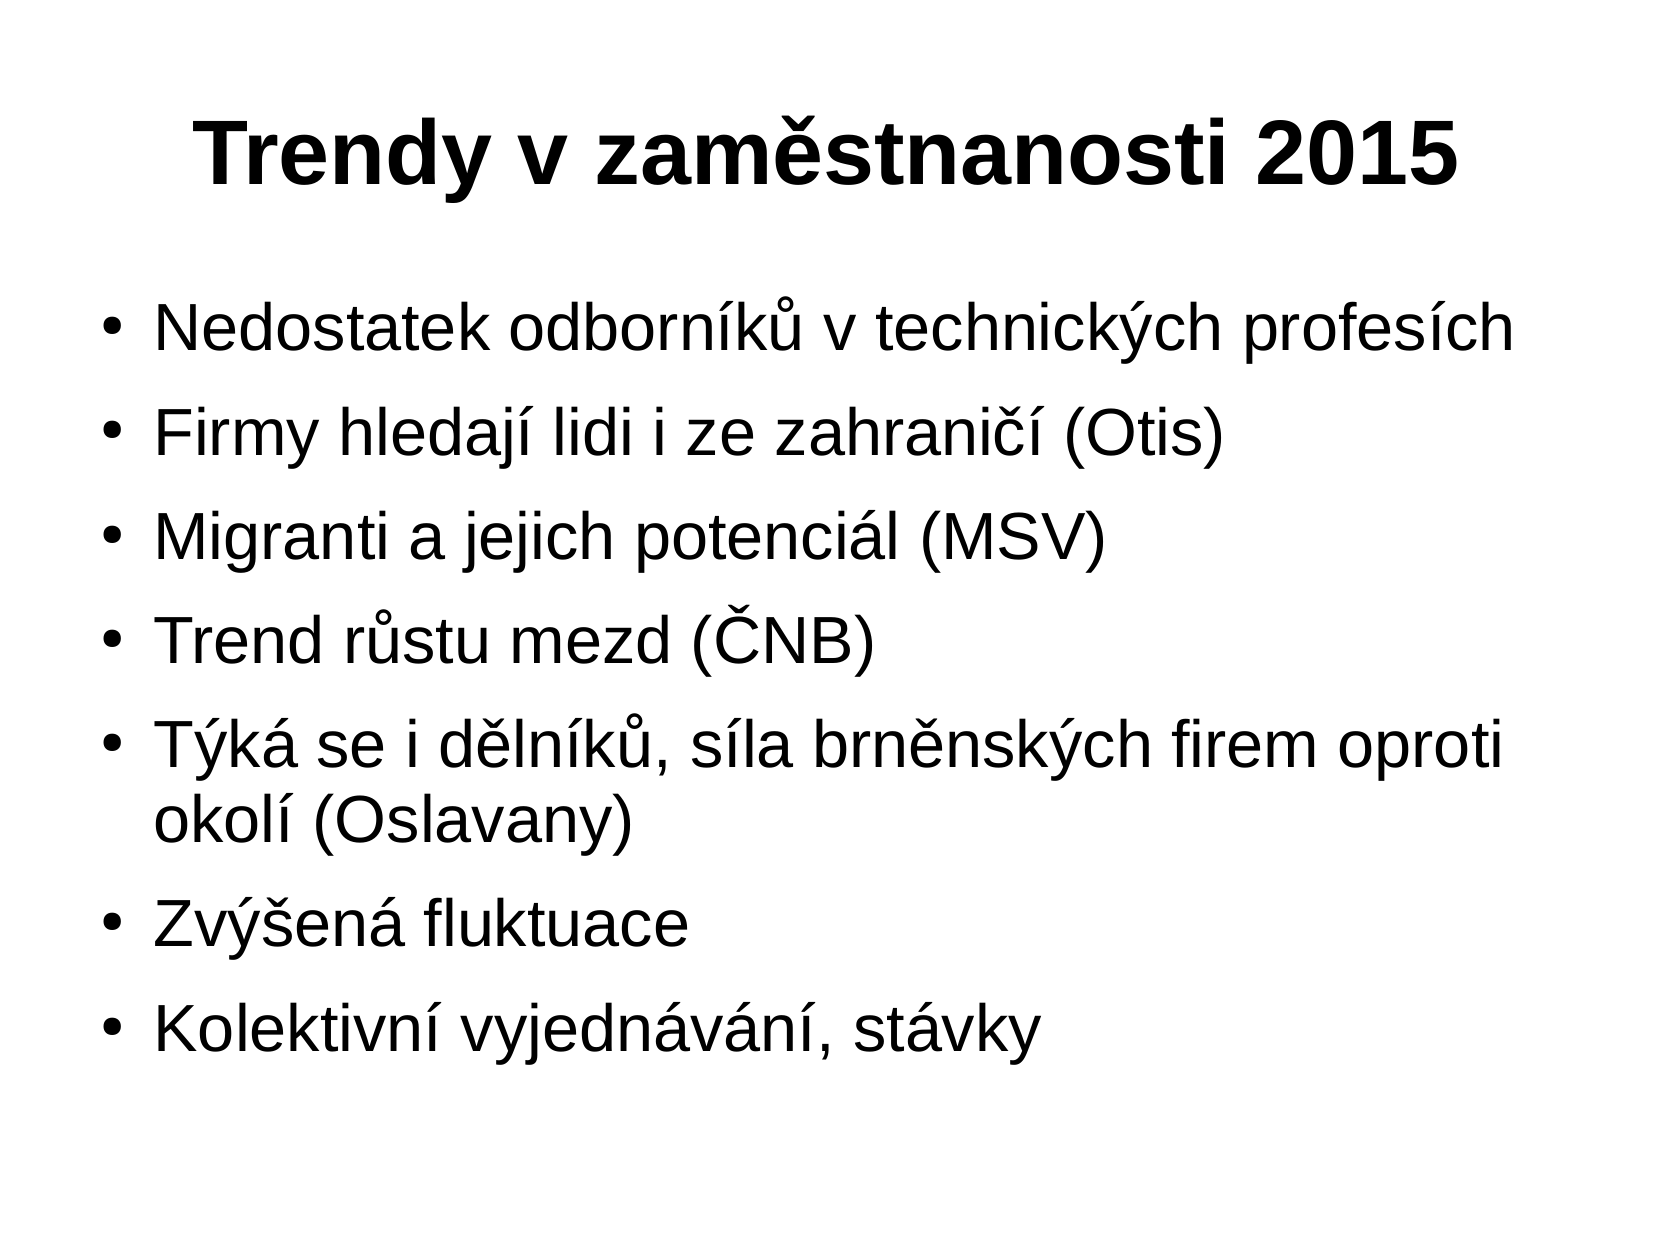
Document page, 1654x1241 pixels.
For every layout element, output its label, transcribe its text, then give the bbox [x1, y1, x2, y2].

list Nedostatek odborníků v technických profesích Firmy hledají lidi i ze zahraničí (Otis) Migranti a jejich potenciál (MSV) Trend růstu mezd (ČNB) Týká se i dělníků, síla brněnských firem oproti okolí (Oslavany) Zvýšená fluktuace Kolektivní vyjednávání, stávky [82, 290, 1571, 1109]
title Trendy v zaměstnanosti 2015 [82, 49, 1571, 257]
